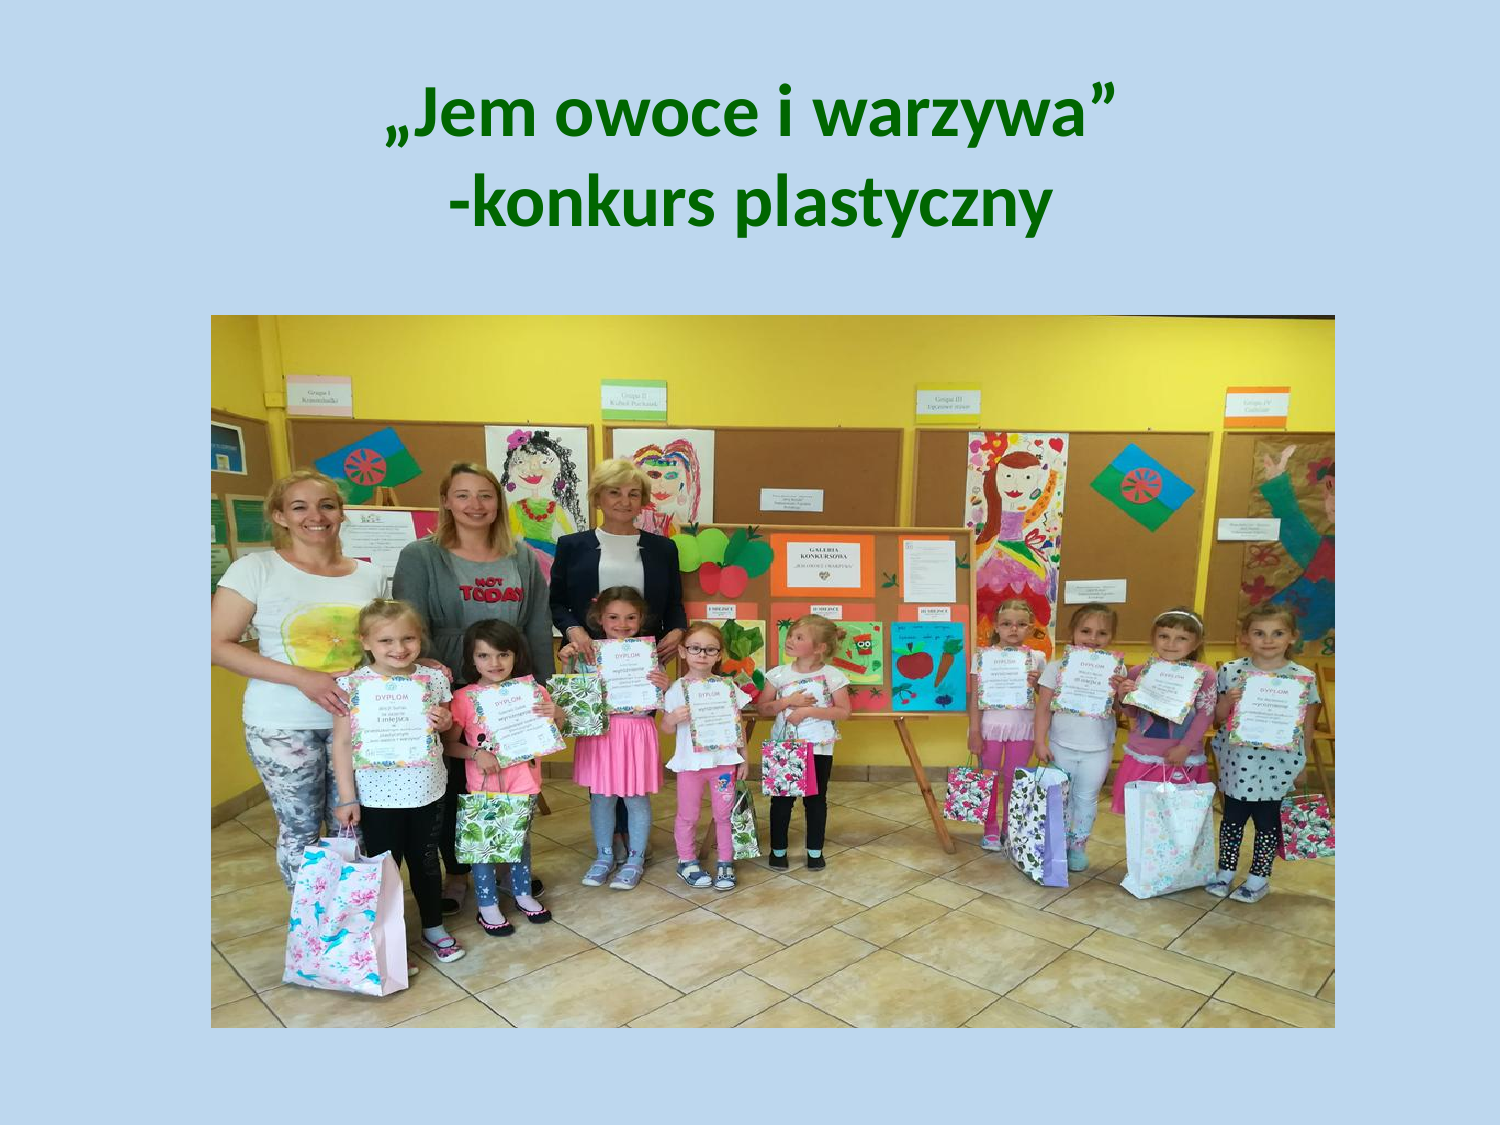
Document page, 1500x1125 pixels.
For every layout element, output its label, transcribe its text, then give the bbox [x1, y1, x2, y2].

title „Jem owoce i warzywa” -konkurs plastyczny [76, 54, 1427, 350]
picture [211, 315, 1335, 1028]
